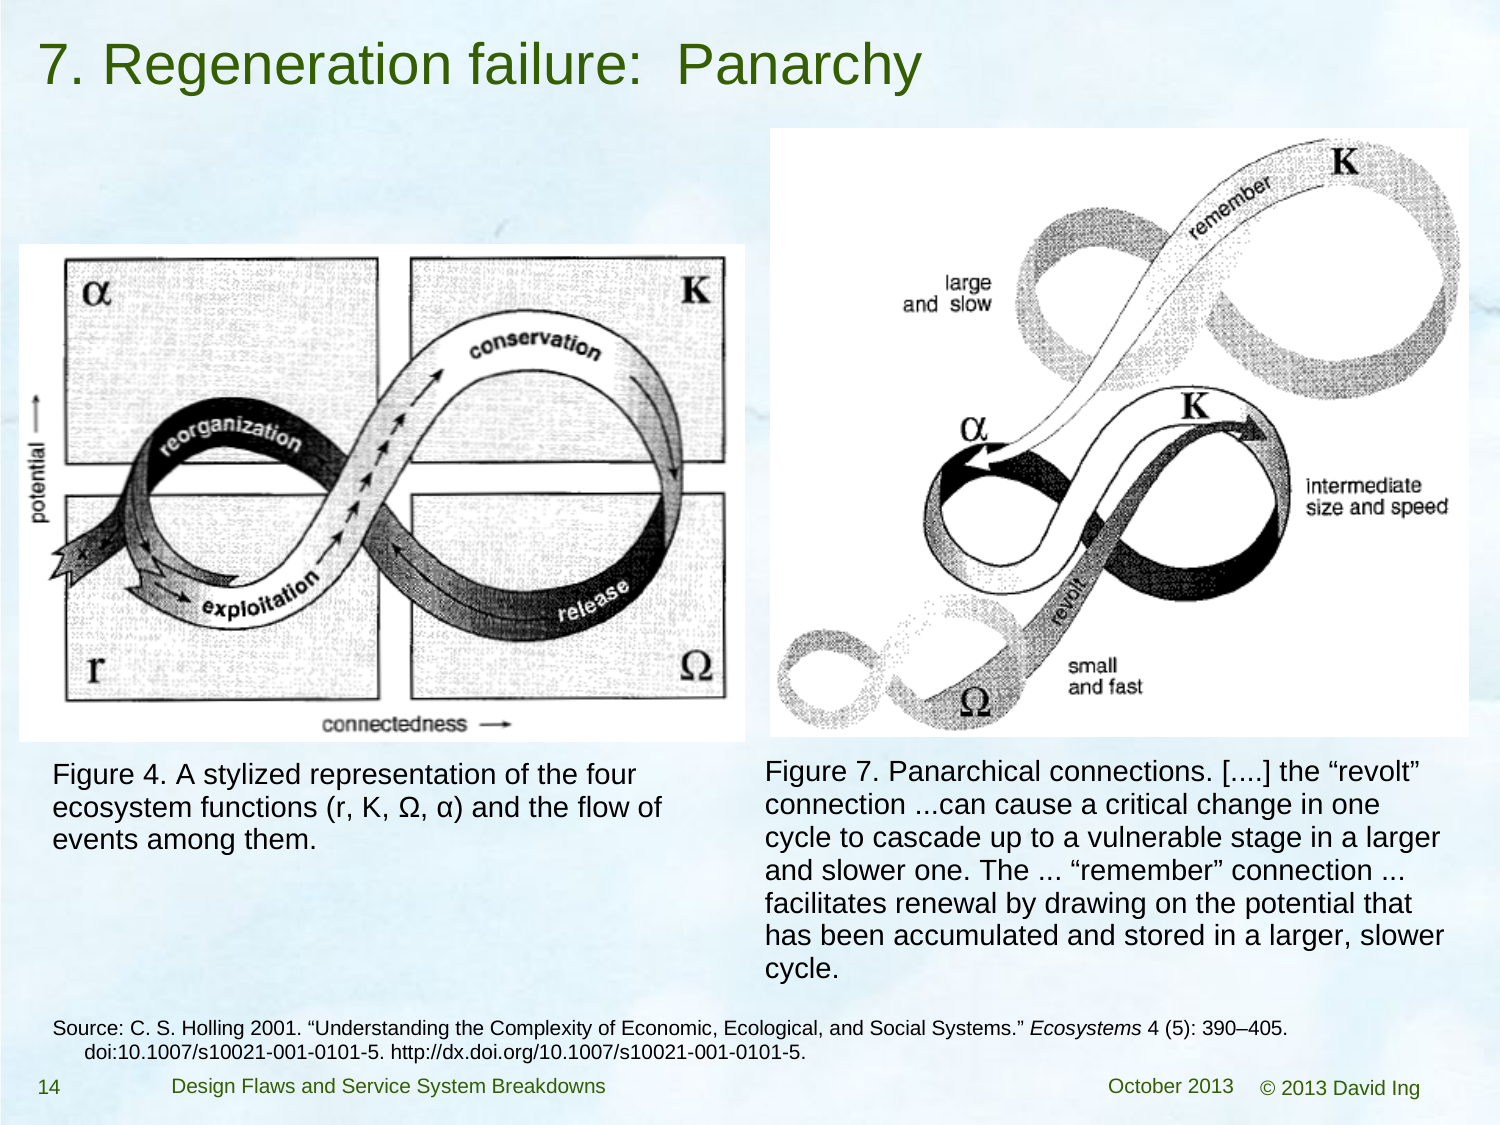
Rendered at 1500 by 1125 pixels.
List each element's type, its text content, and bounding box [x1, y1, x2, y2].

picture [0, 0, 1500, 1125]
text_box Figure 4. A stylized representation of the four ecosystem functions (r, K, Ω, α) and the flow of events among them. [37, 750, 713, 864]
text_box Source: C. S. Holling 2001. “Understanding the Complexity of Economic, Ecological, and Social Systems.” Ecosystems 4 (5): 390–405. doi:10.1007/s10021-001-0101-5. http://dx.doi.org/10.1007/s10021-001-0101-5. - [37, 1006, 1435, 1074]
text_box Figure 7. Panarchical connections. [....] the “revolt” connection ...can cause a critical change in one cycle to cascade up to a vulnerable stage in a larger and slower one. The ... “remember” connection ... facilitates renewal by drawing on the potential that has been accumulated and stored in a larger, slower cycle. [750, 748, 1463, 993]
title 7. Regeneration failure: Panarchy [37, 37, 1463, 152]
